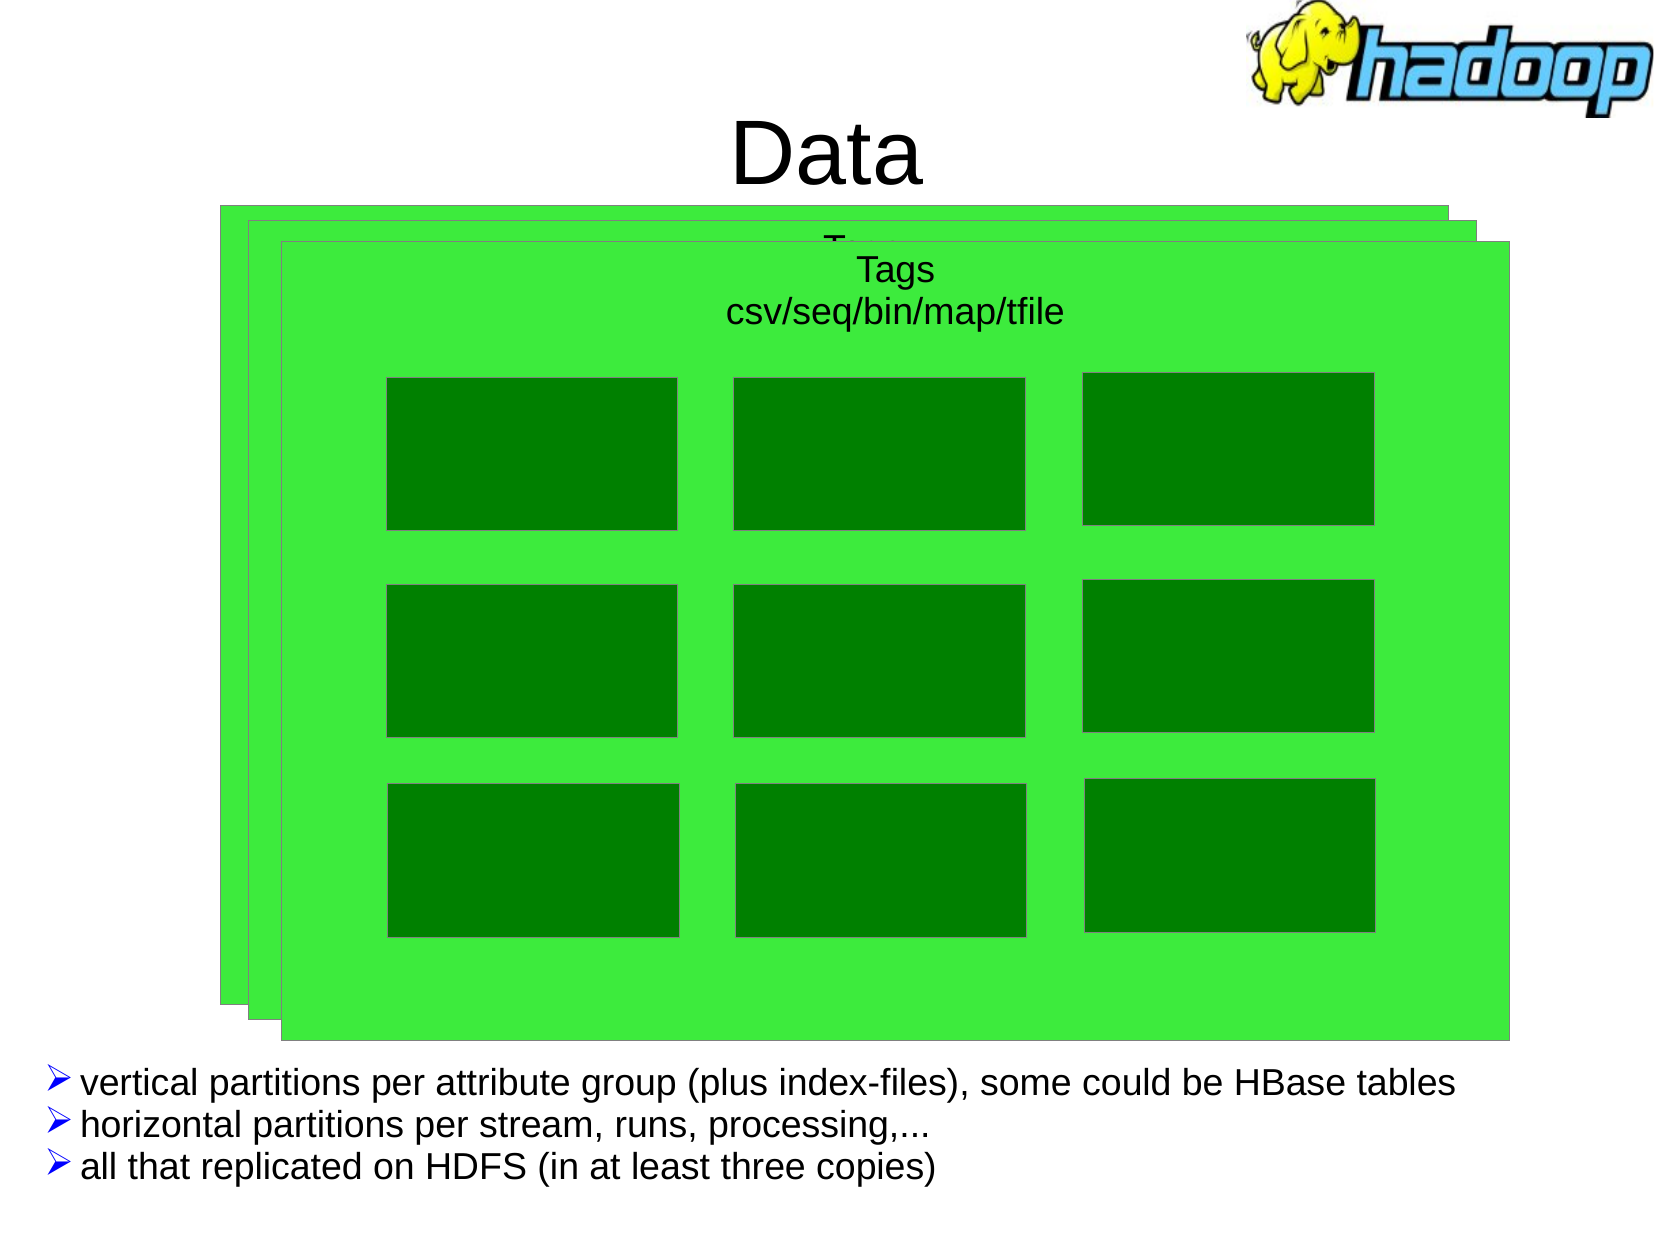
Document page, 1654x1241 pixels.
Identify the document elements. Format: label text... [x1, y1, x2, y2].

text_box [1082, 579, 1375, 733]
text_box [1084, 778, 1376, 933]
text_box [733, 584, 1026, 738]
text_box [735, 783, 1027, 938]
text_box [386, 377, 678, 531]
title Data [82, 49, 1571, 257]
text_box [1082, 372, 1375, 526]
text_box [733, 377, 1026, 531]
text_box [387, 783, 680, 938]
text_box Tags csv/seq/bin/map/tfile [220, 205, 1449, 1005]
picture [1246, 0, 1654, 118]
text_box [386, 584, 678, 738]
text_box Tags csv/seq/bin/map/tfile [281, 241, 1510, 1041]
text_box Tags csv/seq/bin/map/tfile [248, 220, 1477, 1020]
text_box vertical partitions per attribute group (plus index-files), some could be HBase tables horizontal partitions per stream, runs, processing,... all that replicated on HDFS (in at least three copies) [29, 1054, 1472, 1195]
